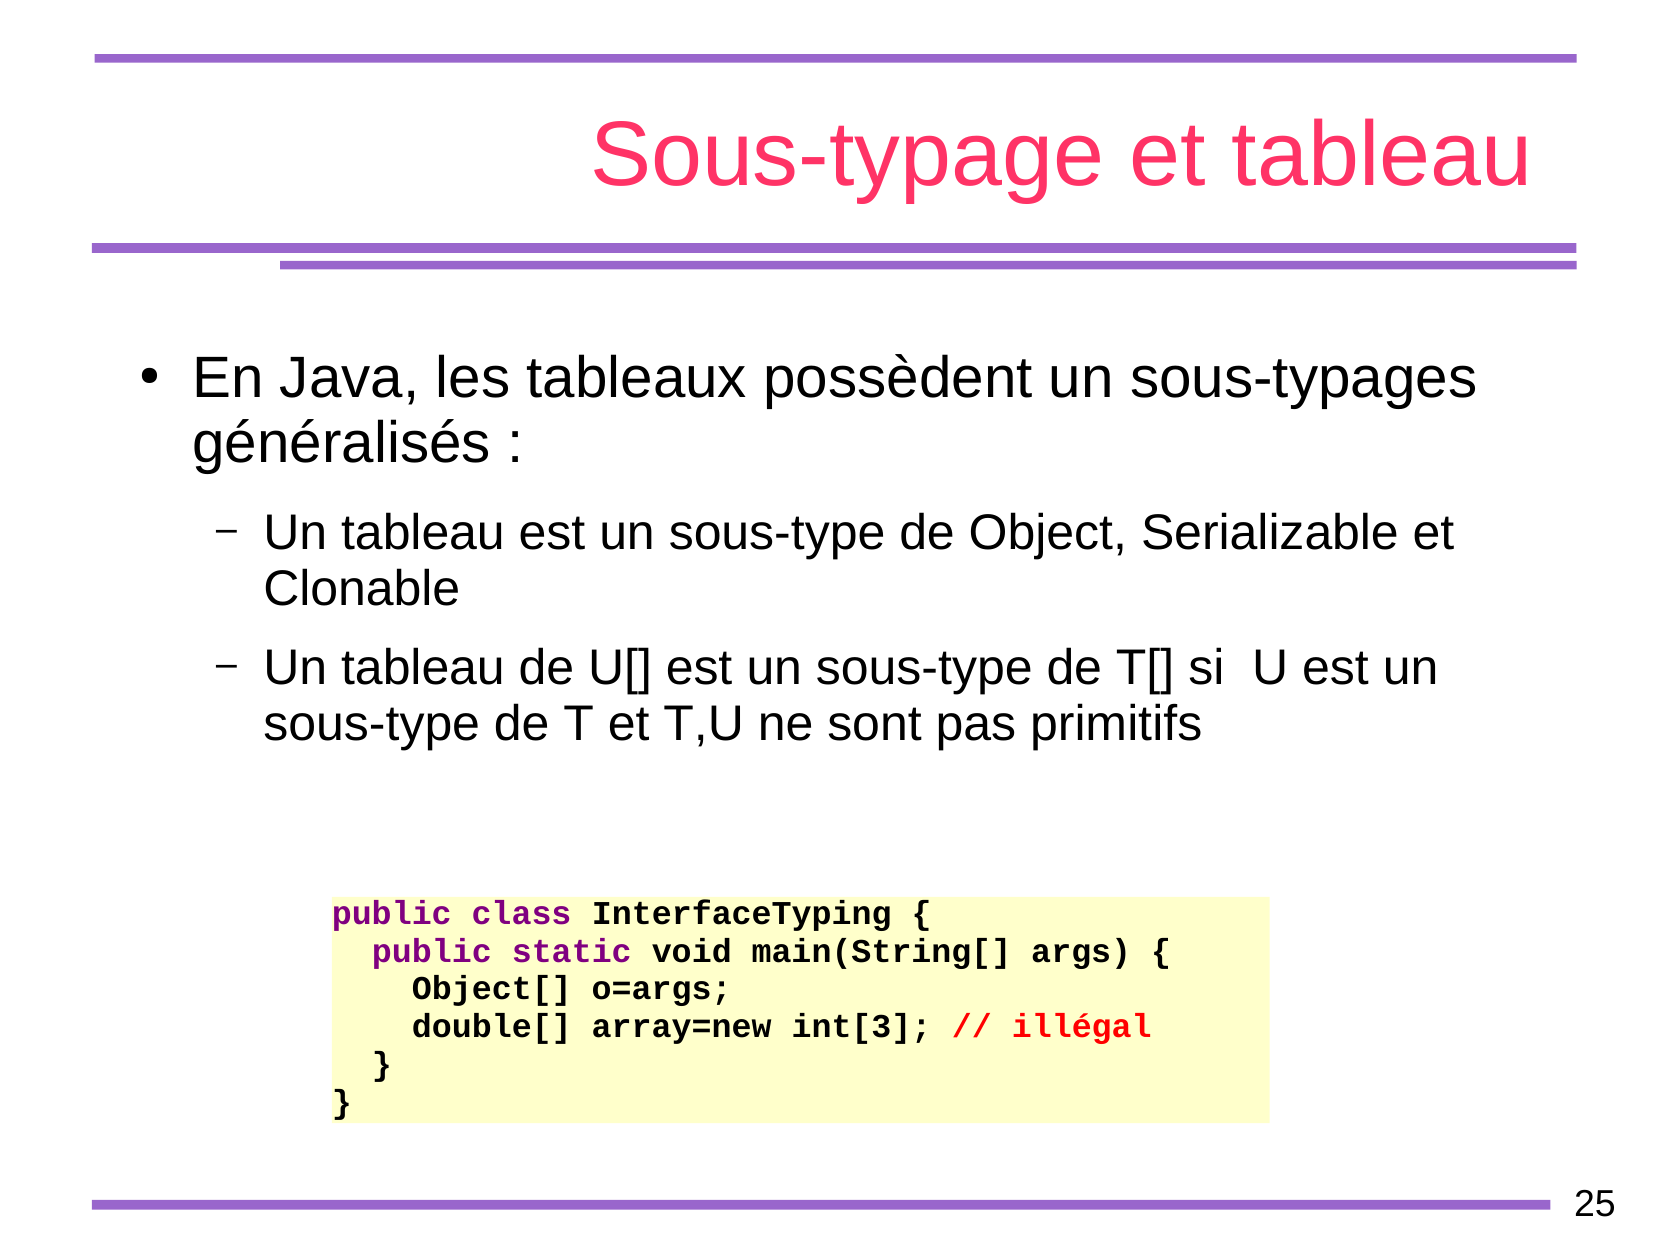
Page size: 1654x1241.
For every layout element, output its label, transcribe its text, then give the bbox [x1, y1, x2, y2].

text_box public class InterfaceTyping { public static void main(String[] args) { Object[] o=args; double[] array=new int[3]; // illégal } } [331, 896, 1270, 1124]
title Sous-typage et tableau [121, 49, 1534, 257]
list En Java, les tableaux possèdent un sous-typages généralisés : Un tableau est un sous-type de Object, Serializable et Clonable Un tableau de U[] est un sous-type de T[] si U est un sous-type de T et T,U ne sont pas primitifs [121, 344, 1534, 825]
